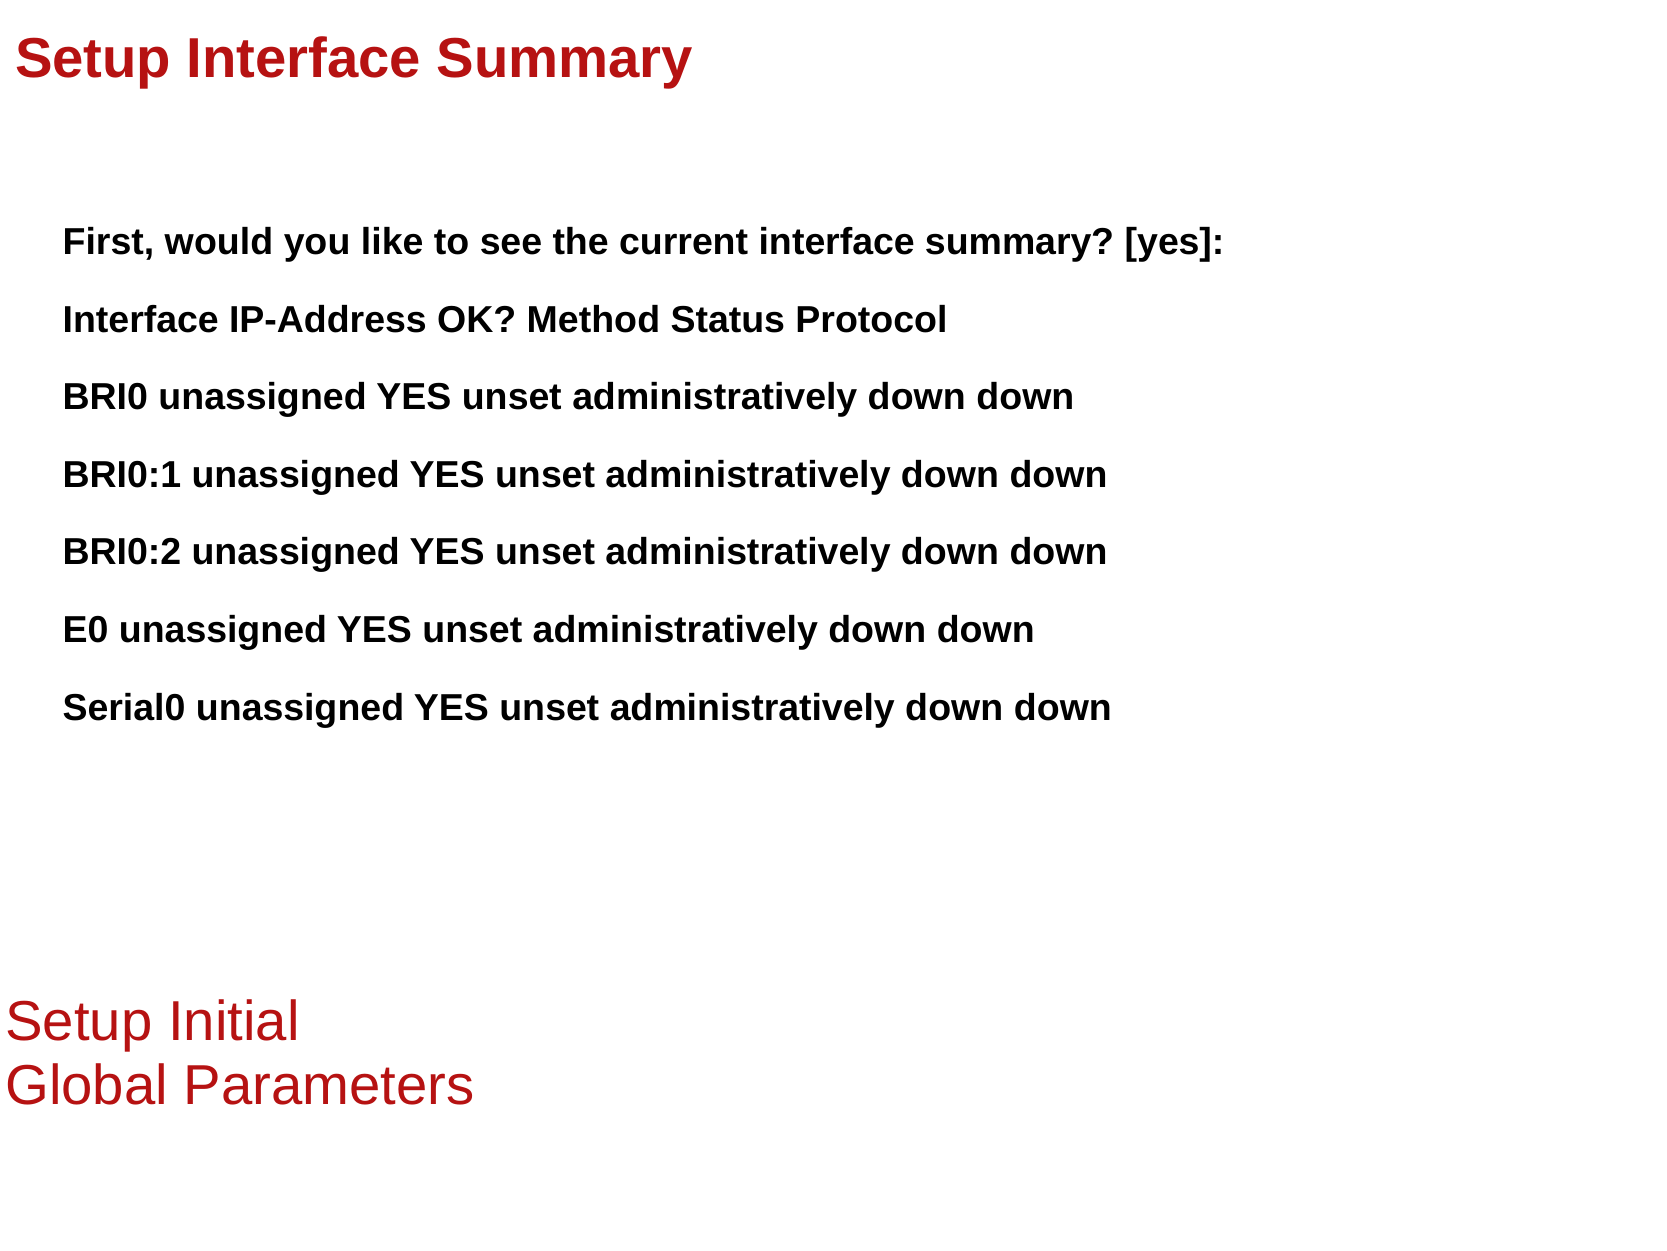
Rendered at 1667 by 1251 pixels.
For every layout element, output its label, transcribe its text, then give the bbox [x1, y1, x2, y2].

text_box First, would you like to see the current interface summary? [yes]: Interface IP-Address OK? Method Status Protocol BRI0 unassigned YES unset administratively down down BRI0:1 unassigned YES unset administratively down down BRI0:2 unassigned YES unset administratively down down E0 unassigned YES unset administratively down down Serial0 unassigned YES unset administratively down down [62, 220, 1667, 764]
text_box Setup Initial Global Parameters [5, 989, 606, 1118]
text_box Setup Interface Summary [5, 25, 703, 90]
